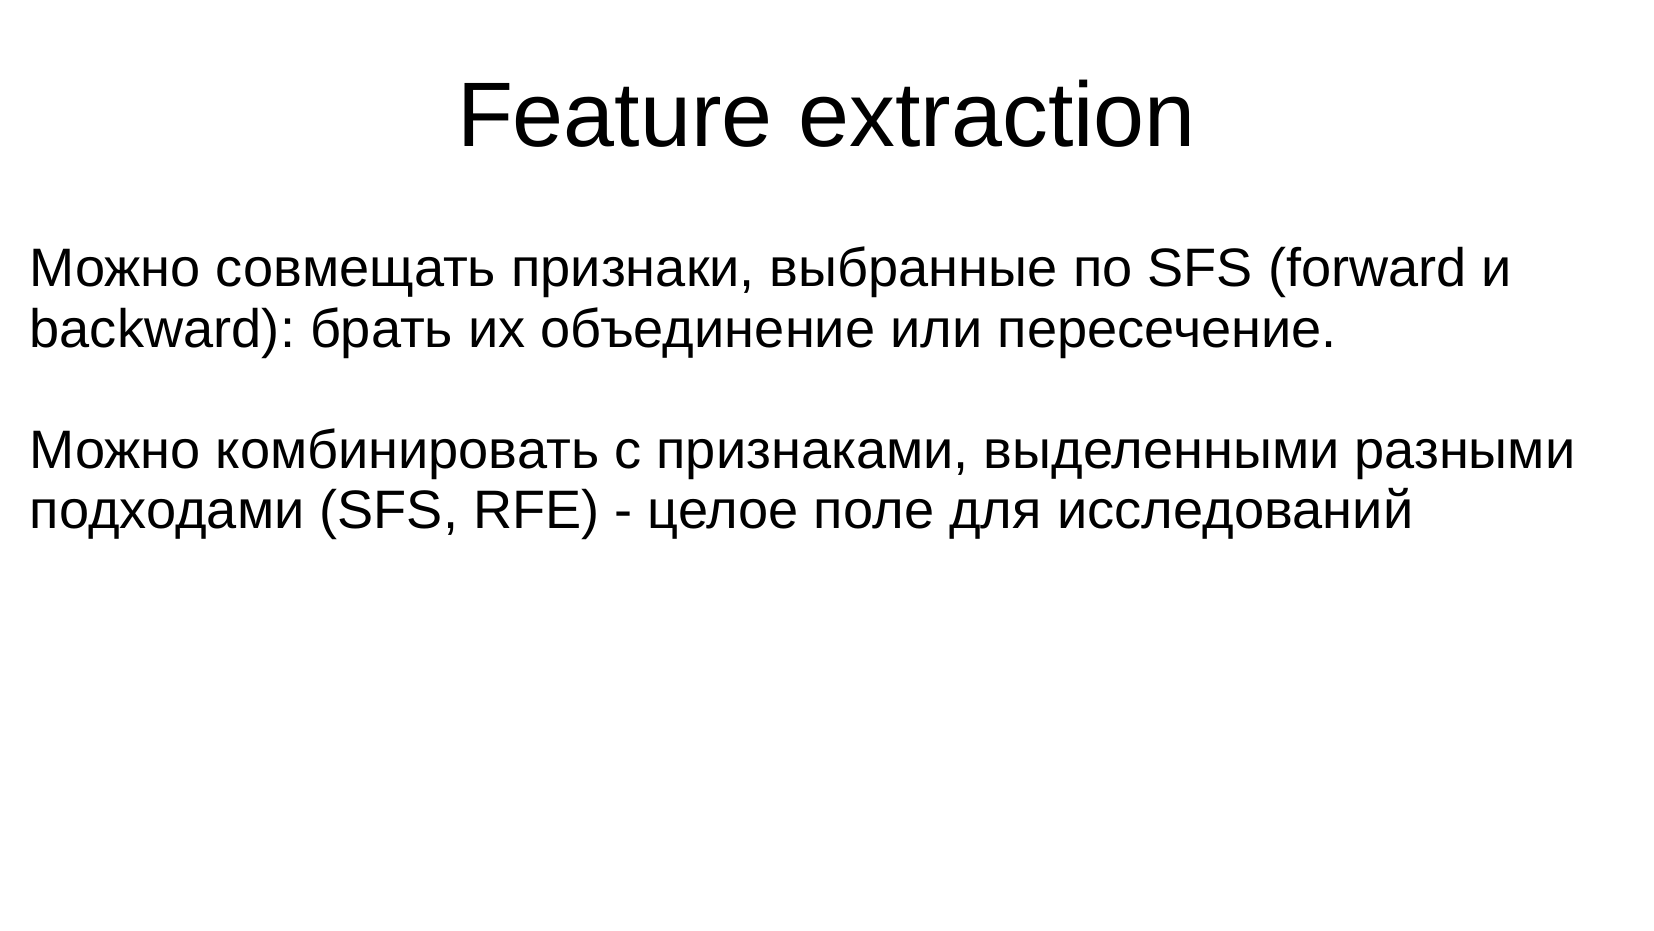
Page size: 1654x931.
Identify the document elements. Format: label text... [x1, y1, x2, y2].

subtitle Можно совмещать признаки, выбранные по SFS (forward и backward): брать их объединение или пересечение. Можно комбинировать с признаками, выделенными разными подходами (SFS, RFE) - целое поле для исследований [29, 177, 1625, 904]
text_box [64, 326, 1485, 384]
title Feature extraction [82, 37, 1571, 177]
